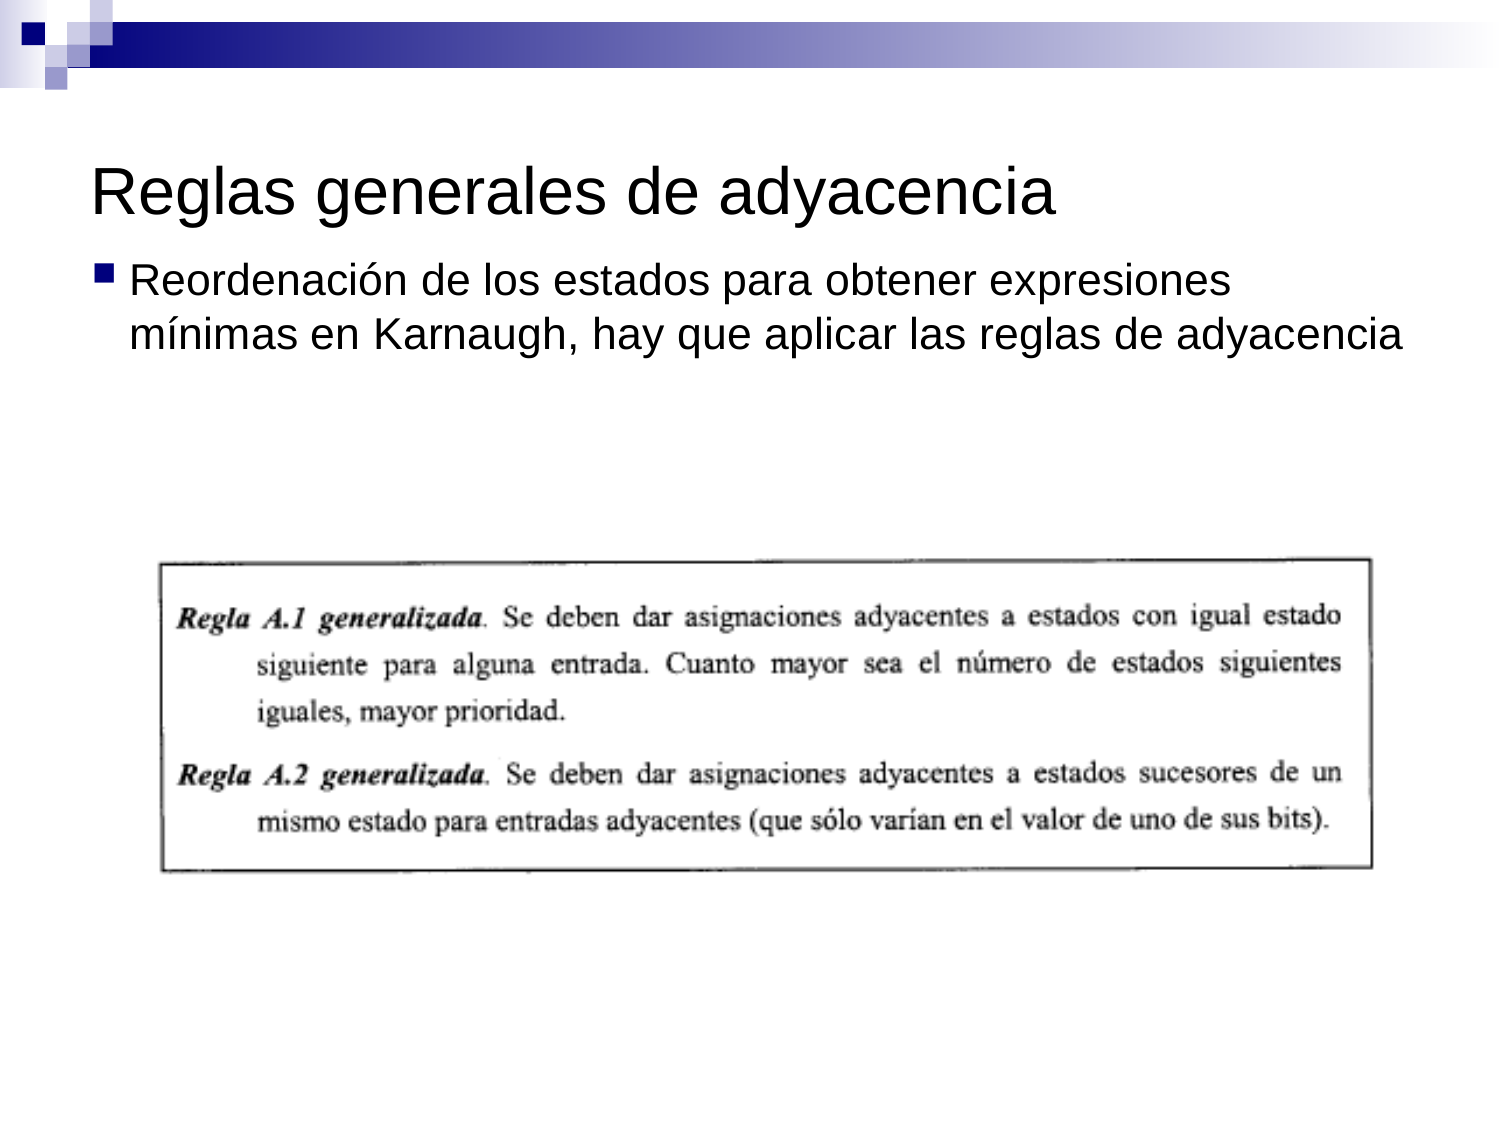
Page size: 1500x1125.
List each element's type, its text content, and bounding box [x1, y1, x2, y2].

title Reglas generales de adyacencia [75, 75, 1426, 300]
picture [135, 550, 1411, 905]
list Reordenación de los estados para obtener expresiones mínimas en Karnaugh, hay que aplicar las reglas de adyacencia [76, 243, 1427, 421]
